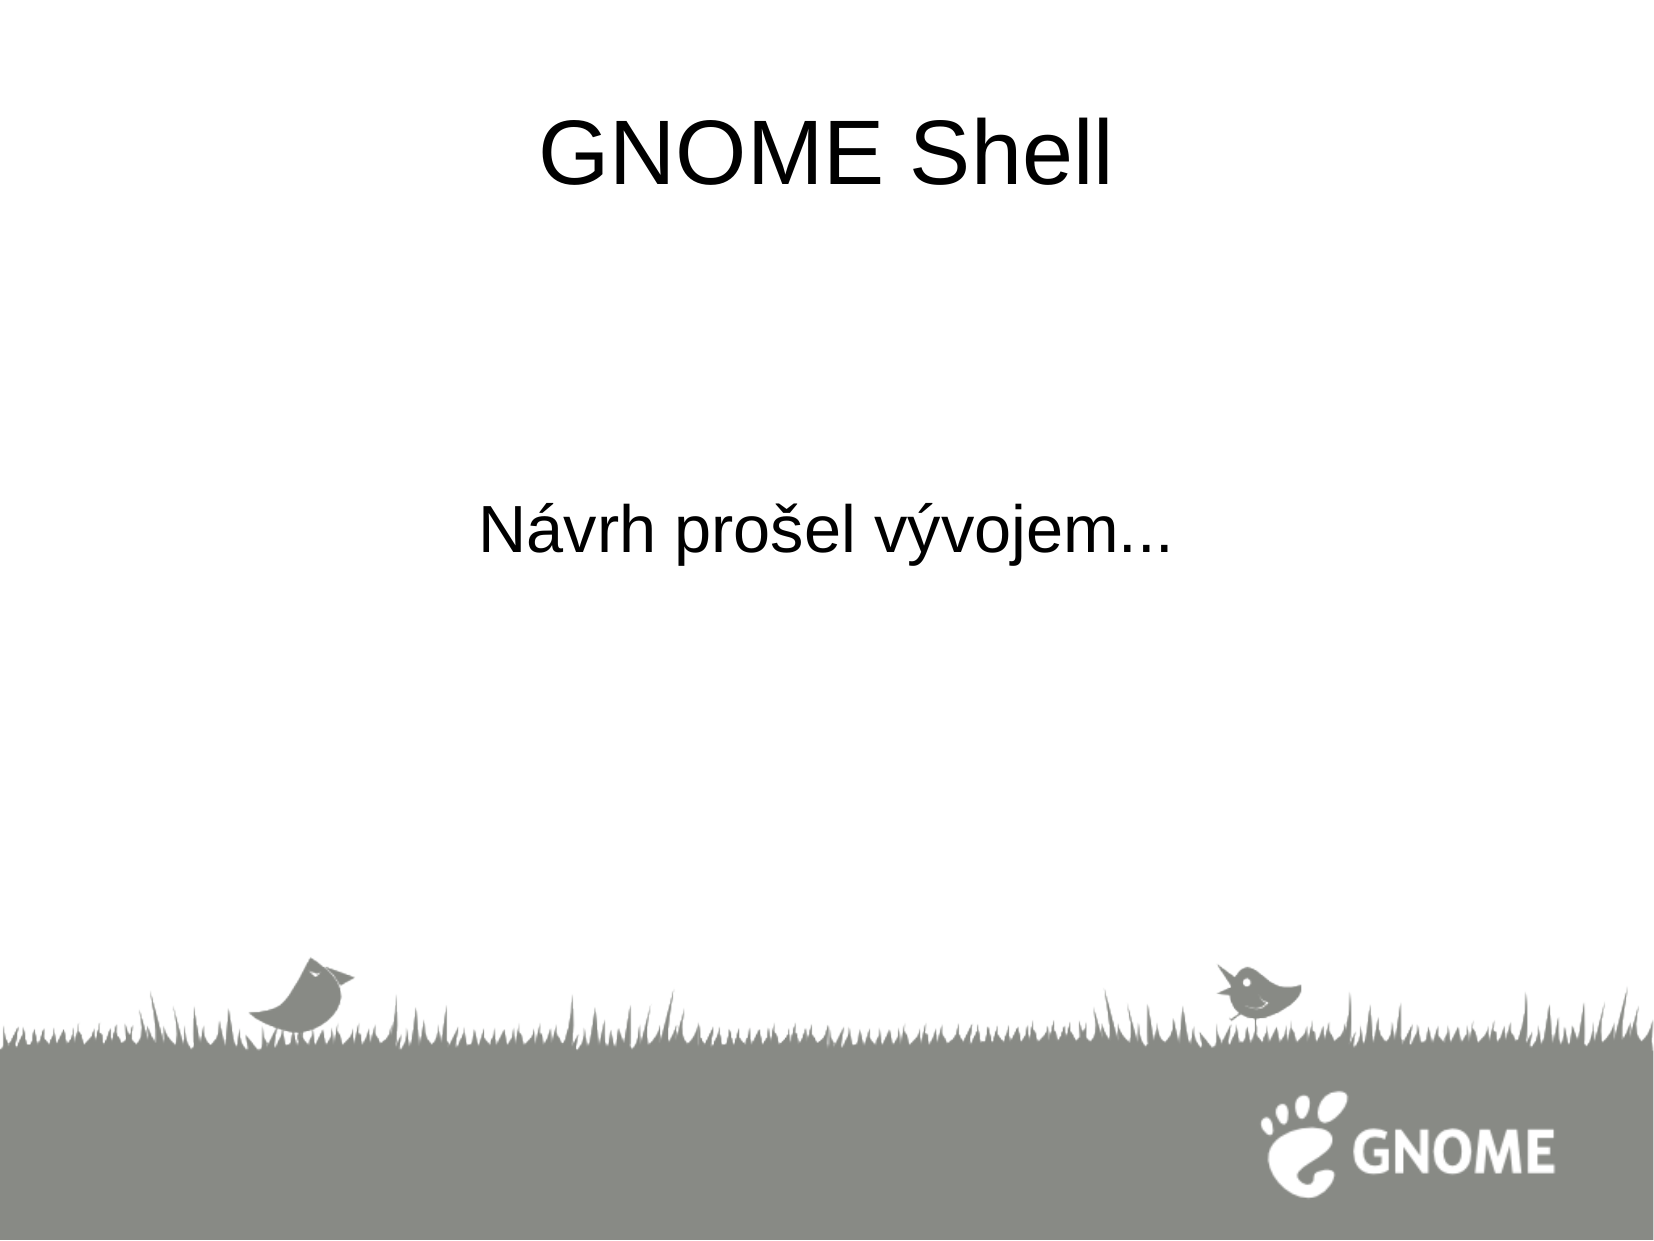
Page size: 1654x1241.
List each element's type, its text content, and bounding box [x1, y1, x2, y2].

picture [0, 0, 1654, 1241]
subtitle Návrh prošel vývojem... [82, 49, 1571, 1010]
